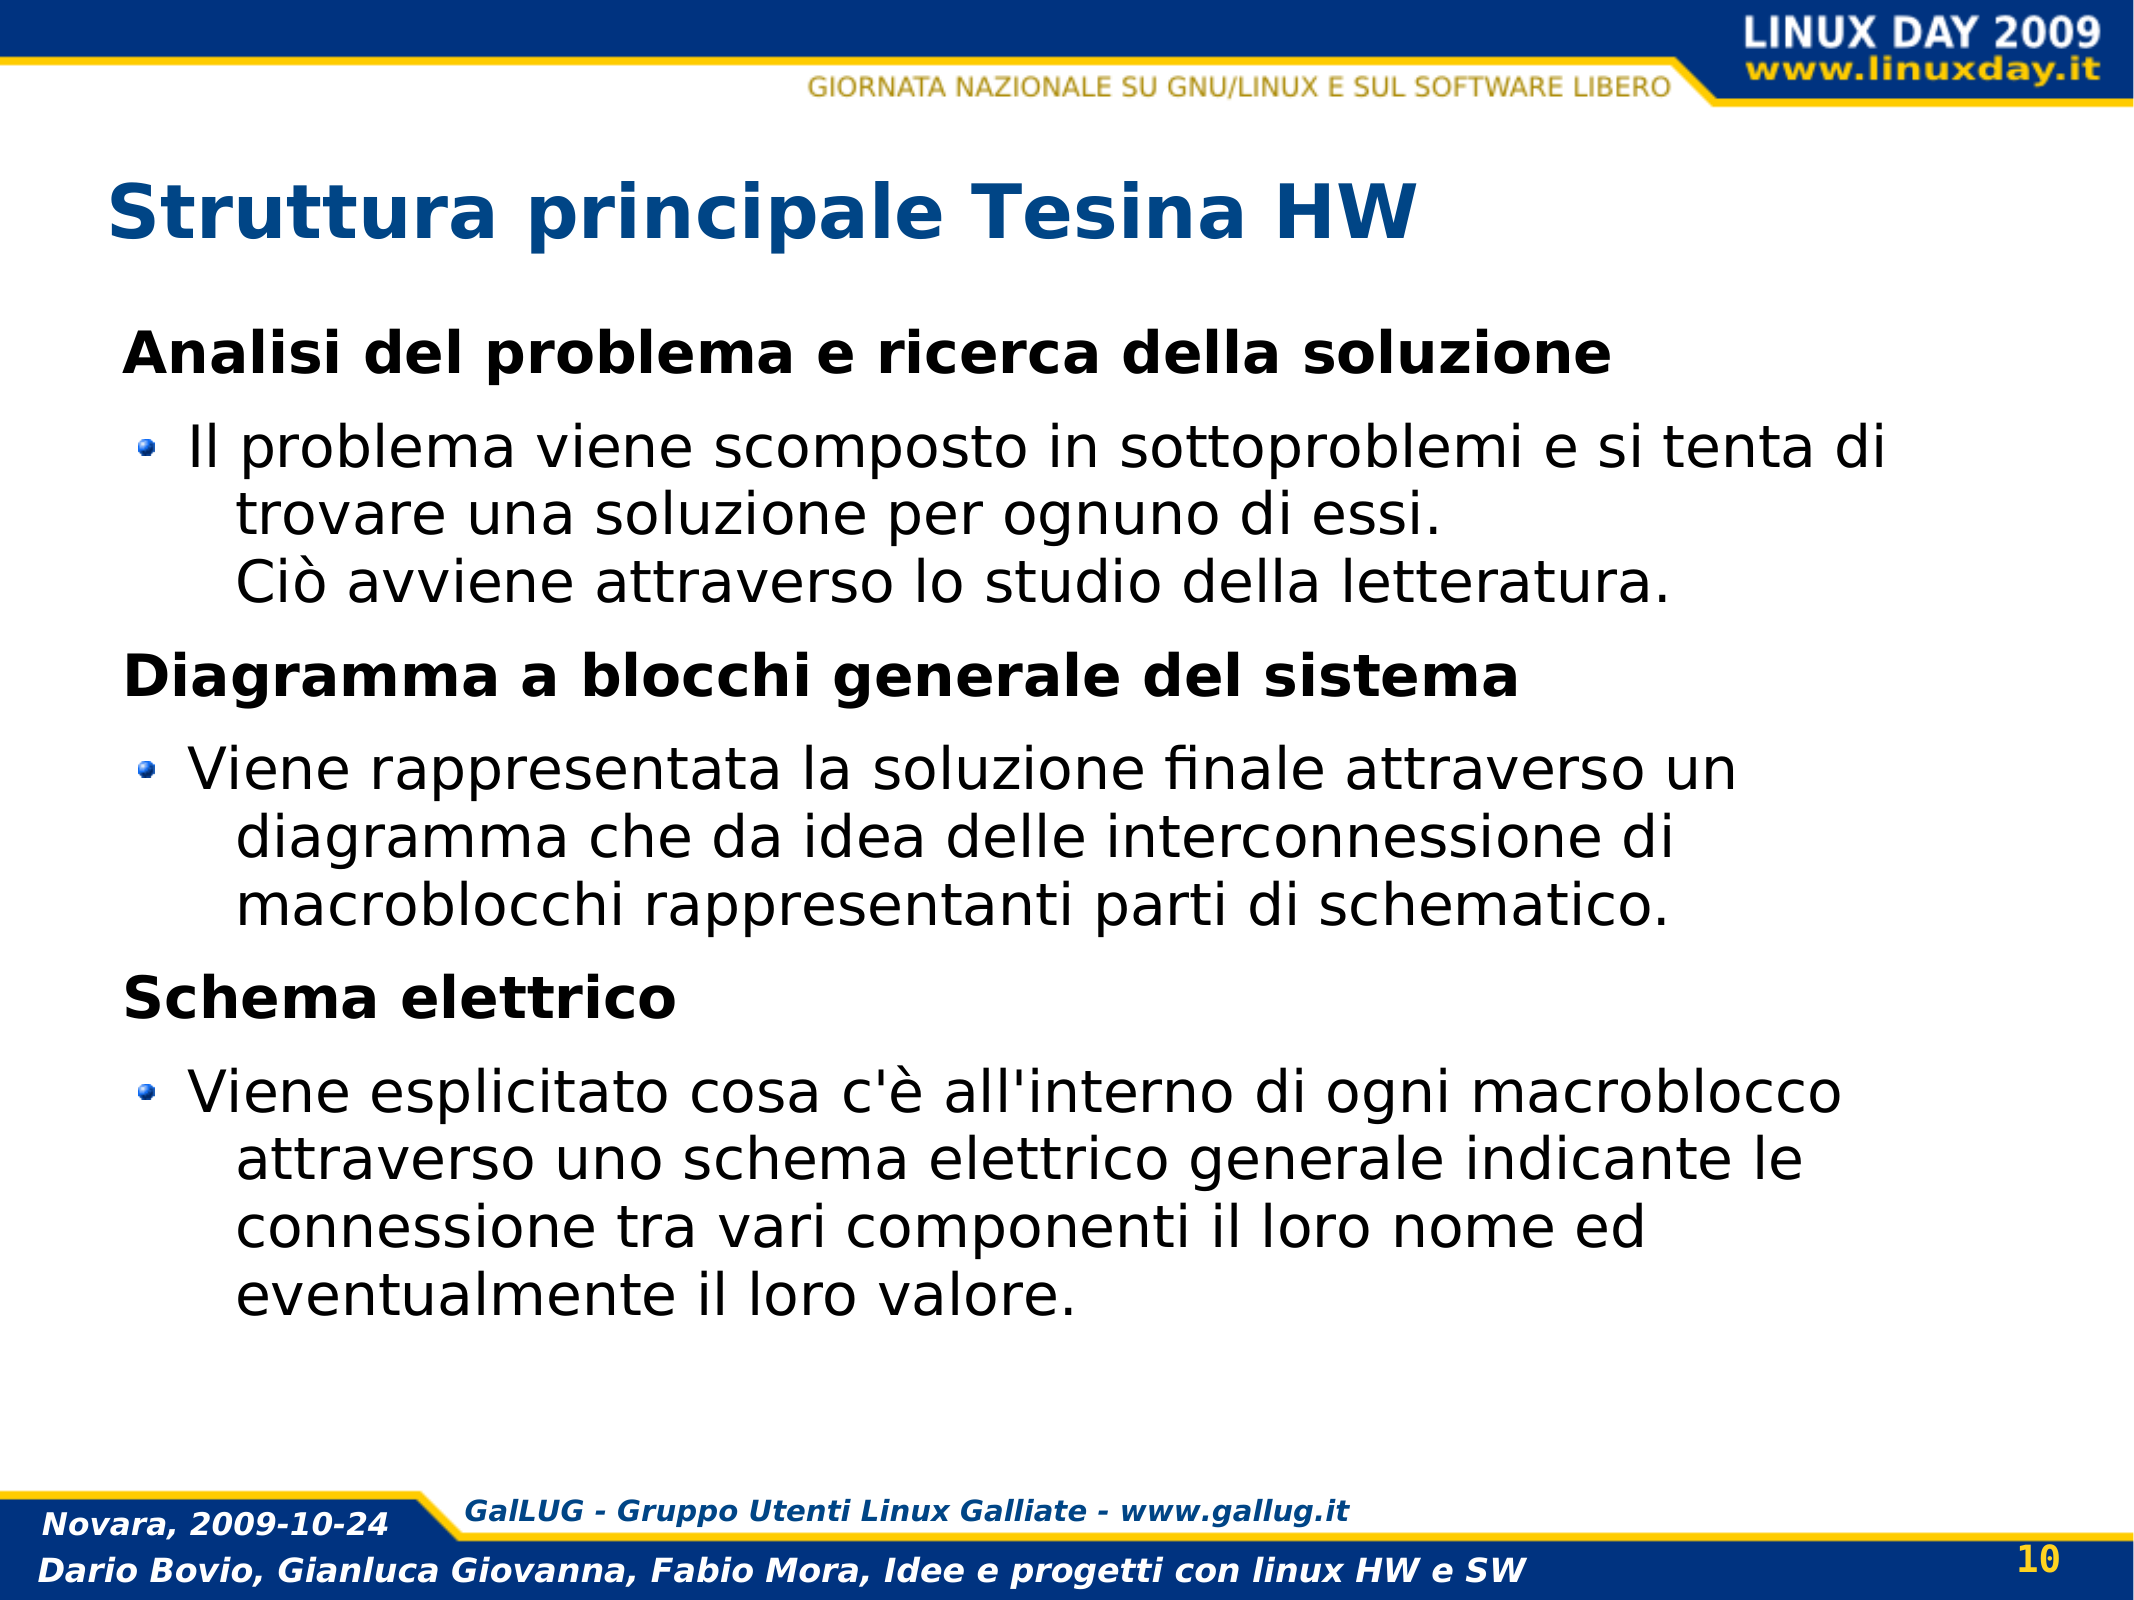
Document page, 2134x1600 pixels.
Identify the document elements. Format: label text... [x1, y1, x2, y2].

list Analisi del problema e ricerca della soluzione Il problema viene scomposto in sottoproblemi e si tenta di trovare una soluzione per ognuno di essi. Ciò avviene attraverso lo studio della letteratura. Diagramma a blocchi generale del sistema Viene rappresentata la soluzione finale attraverso un diagramma che da idea delle interconnessione di macroblocchi rappresentanti parti di schematico. Schema elettrico Viene esplicitato cosa c'è all'interno di ogni macroblocco attraverso uno schema elettrico generale indicante le connessione tra vari componenti il loro nome ed eventualmente il loro valore. [106, 319, 2027, 1441]
title Struttura principale Tesina HW [106, 159, 2080, 267]
picture [0, 0, 2134, 1600]
